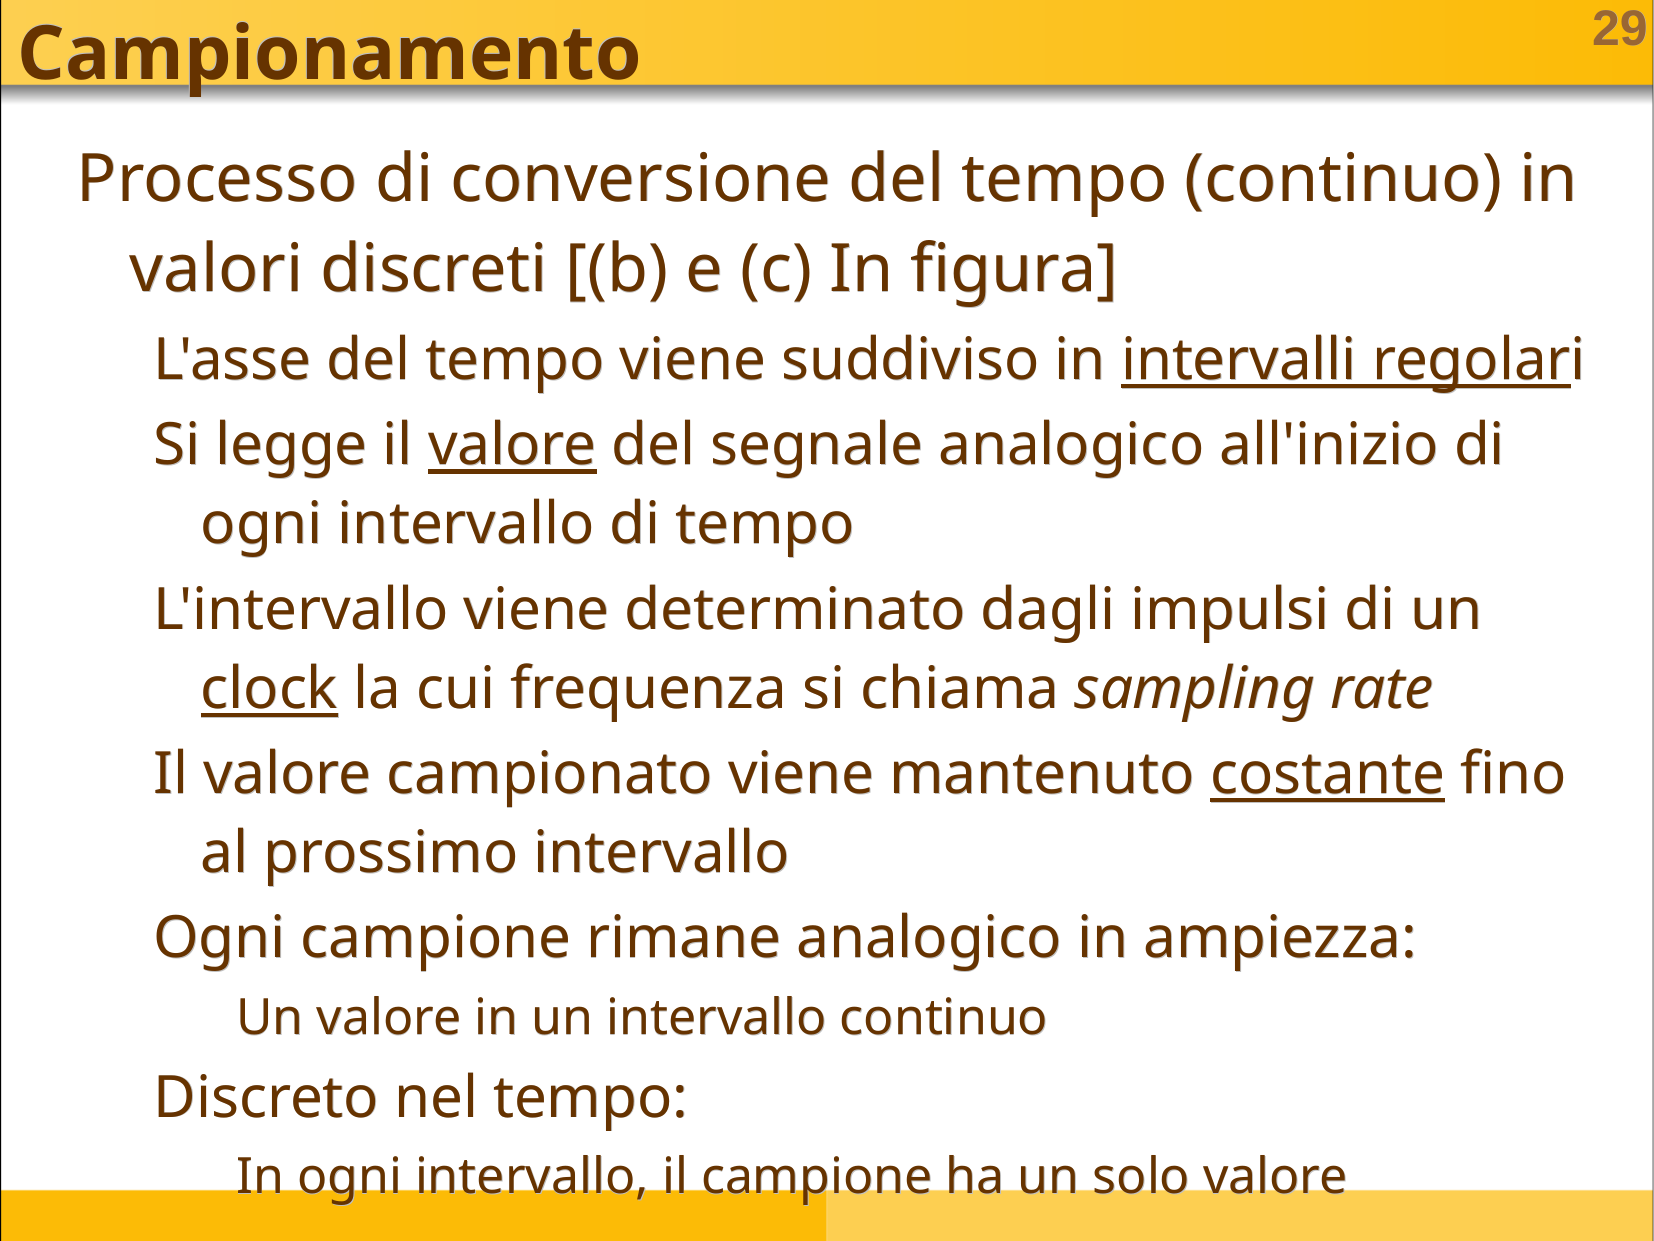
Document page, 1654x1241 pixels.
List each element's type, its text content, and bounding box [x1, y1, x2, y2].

title Campionamento [0, 0, 1477, 87]
list Processo di conversione del tempo (continuo) in valori discreti [(b) e (c) In figura] L'asse del tempo viene suddiviso in intervalli regolari Si legge il valore del segnale analogico all'inizio di ogni intervallo di tempo L'intervallo viene determinato dagli impulsi di un clock la cui frequenza si chiama sampling rate Il valore campionato viene mantenuto costante fino al prossimo intervallo Ogni campione rimane analogico in ampiezza: Un valore in un intervallo continuo Discreto nel tempo: In ogni intervallo, il campione ha un solo valore [59, 129, 1595, 1149]
picture [0, 0, 1654, 1241]
